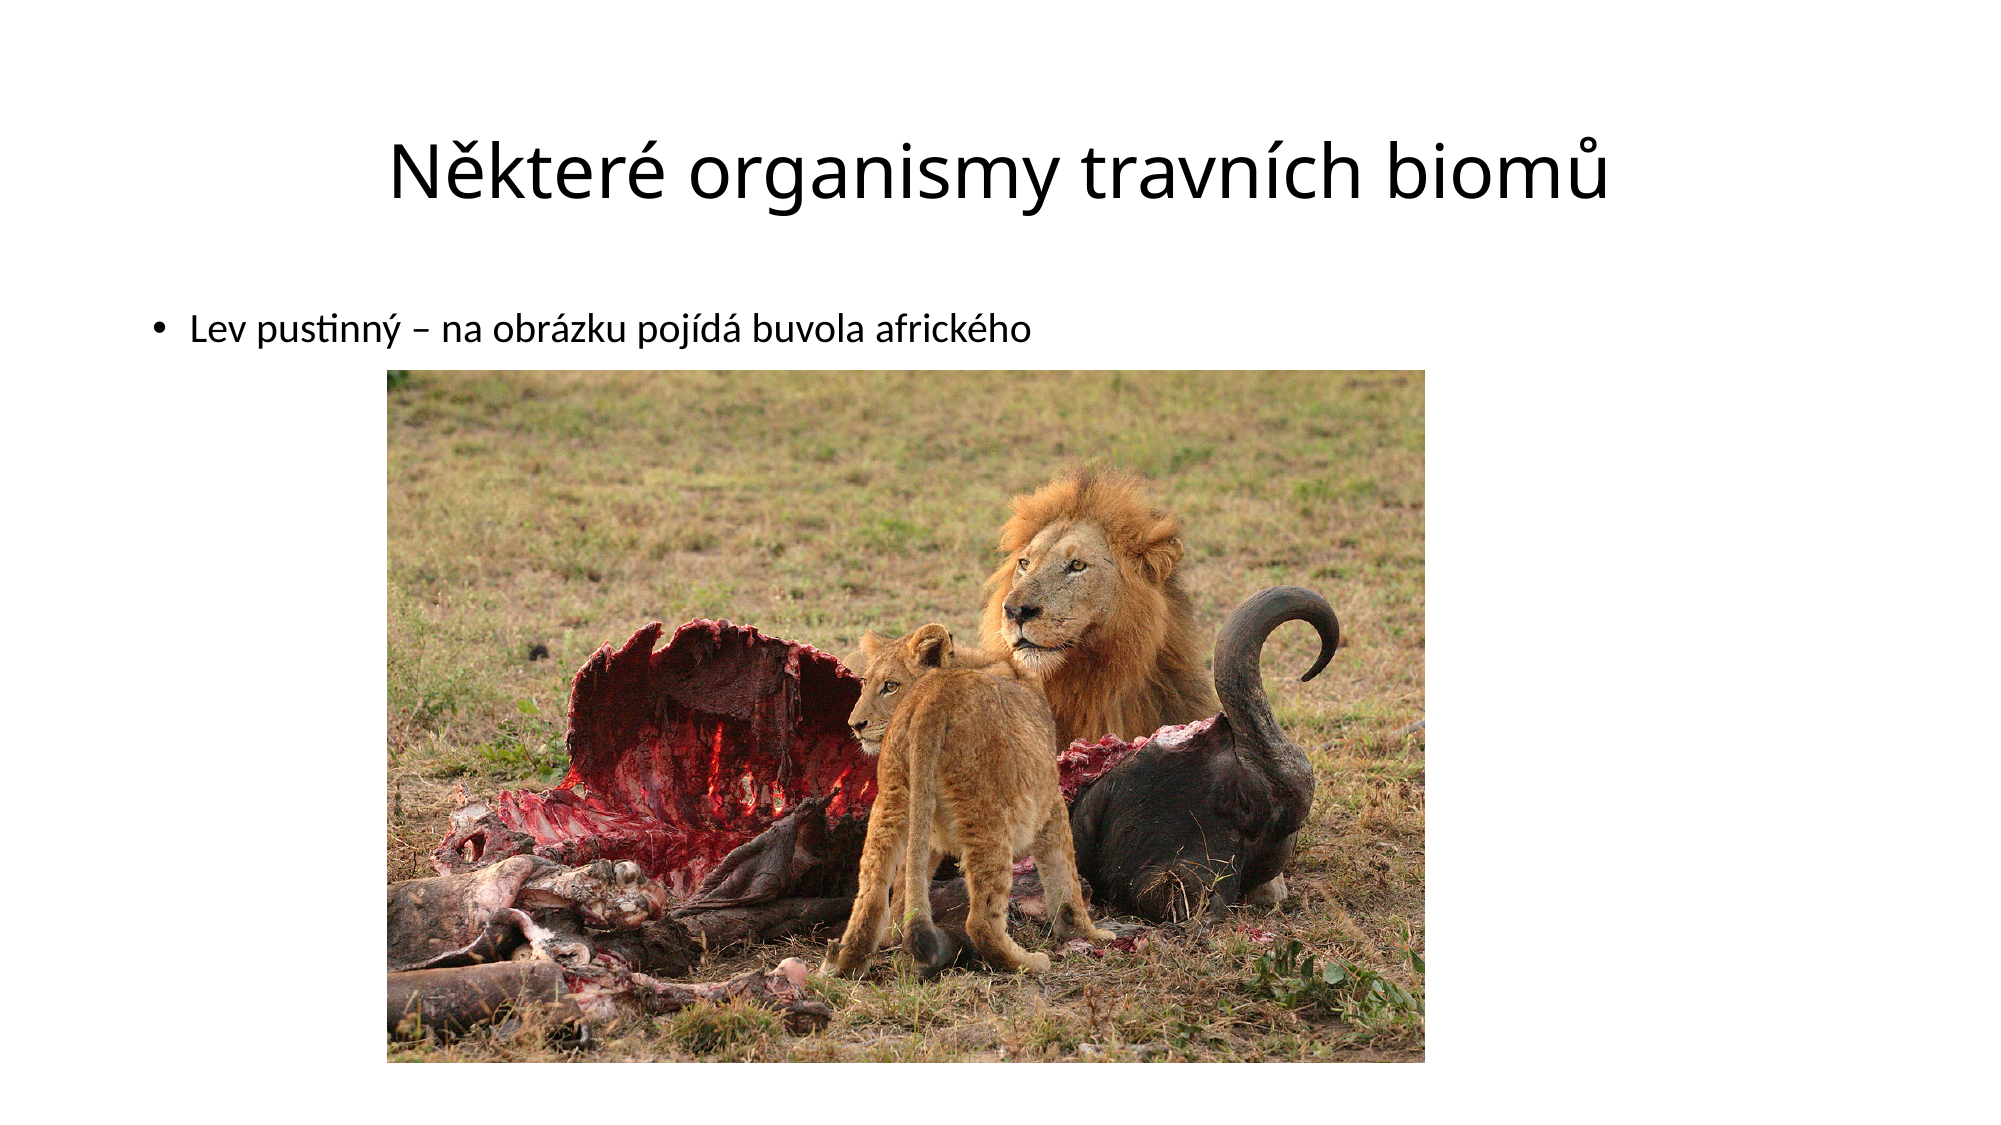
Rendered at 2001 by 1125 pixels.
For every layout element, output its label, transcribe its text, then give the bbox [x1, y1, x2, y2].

title Některé organismy travních biomů [137, 59, 1863, 278]
list Lev pustinný – na obrázku pojídá buvola afrického [137, 299, 1863, 1014]
picture [387, 370, 1425, 1063]
